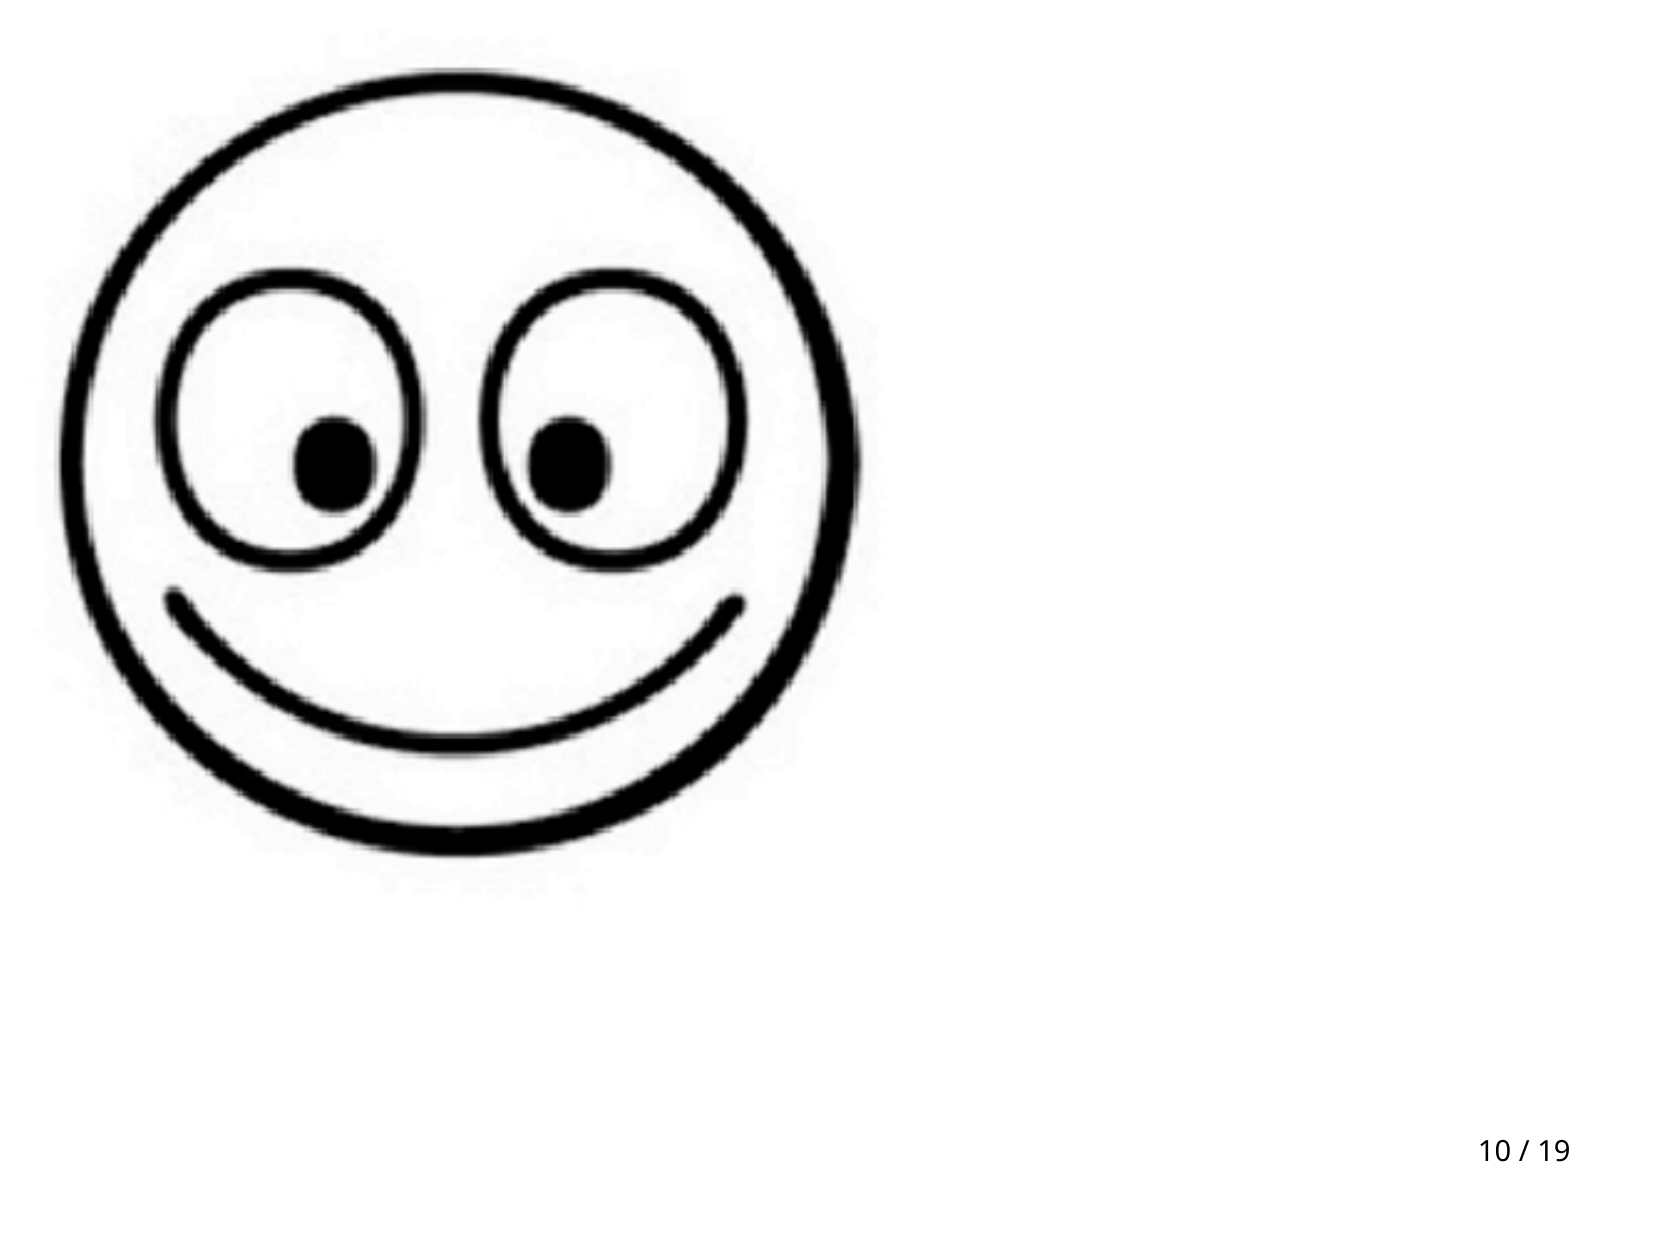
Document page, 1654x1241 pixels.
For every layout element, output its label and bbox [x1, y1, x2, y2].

picture [0, 0, 931, 973]
